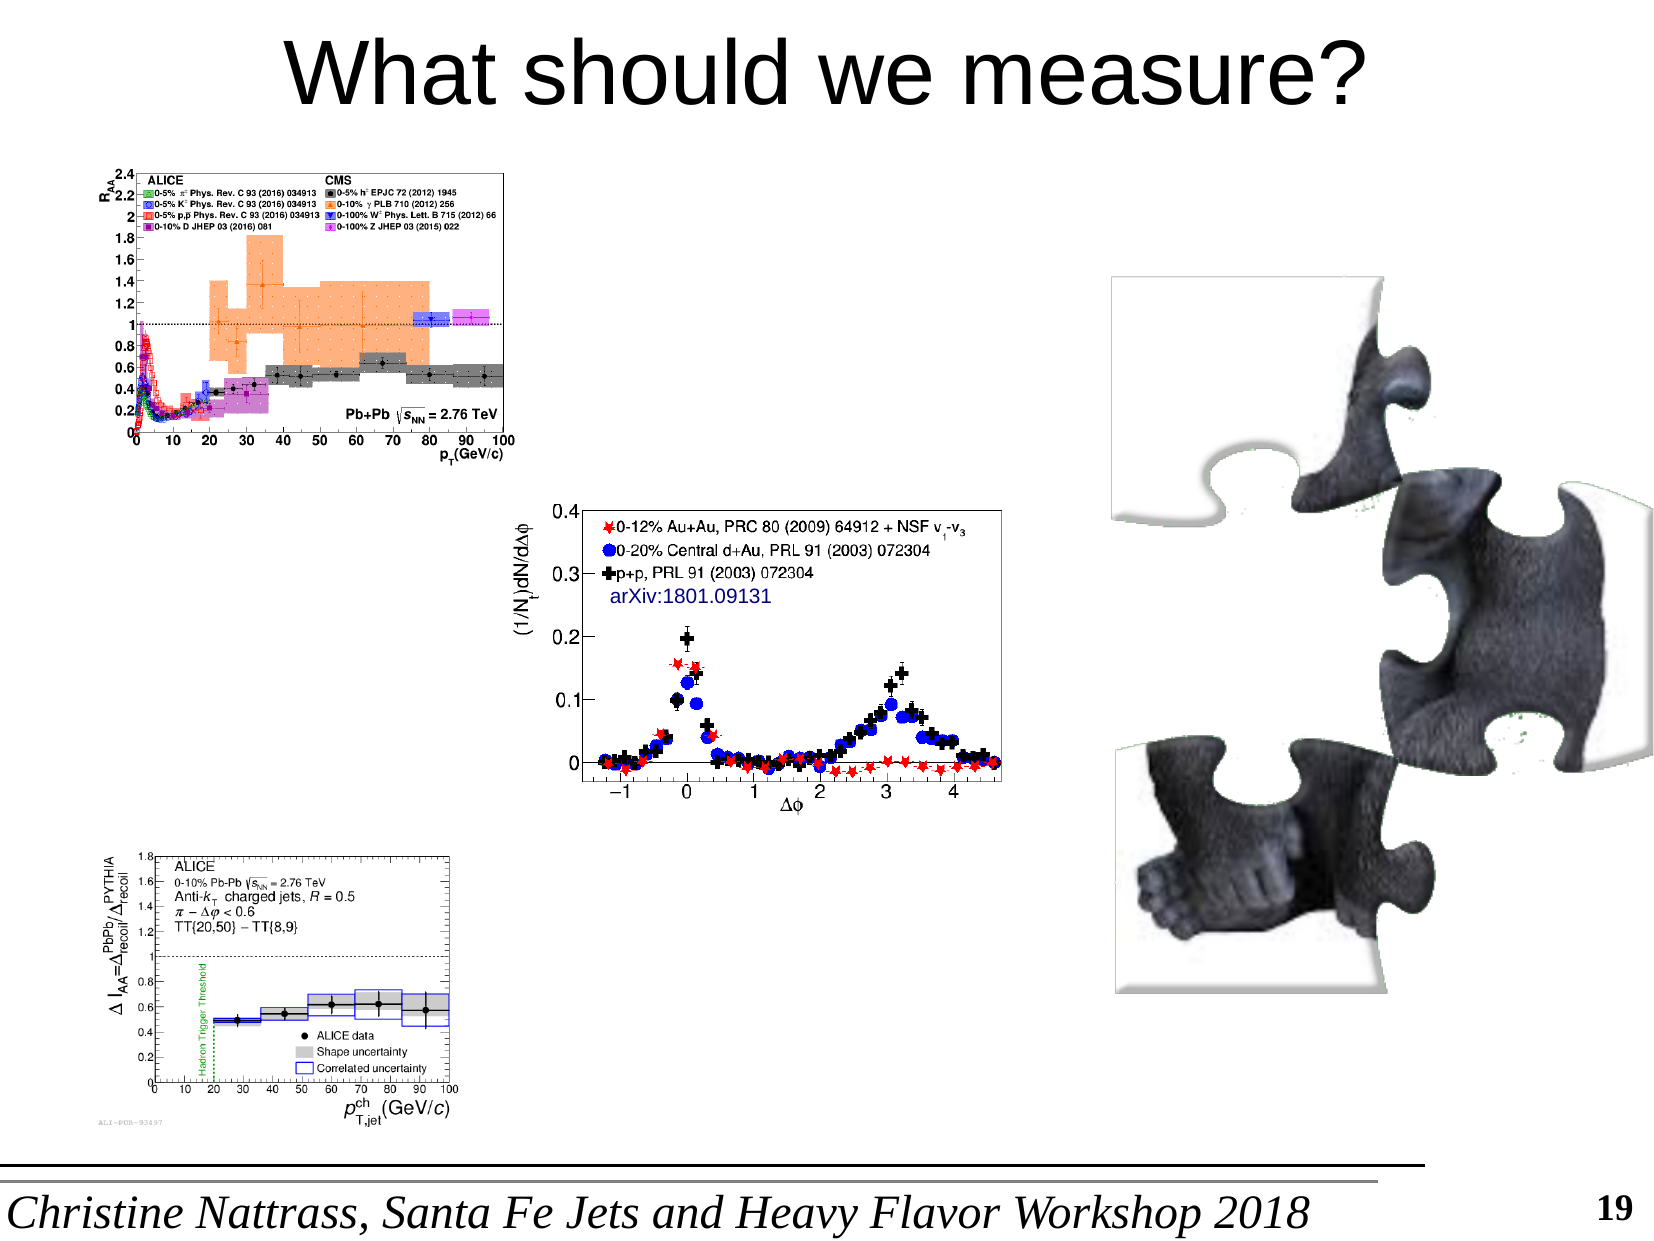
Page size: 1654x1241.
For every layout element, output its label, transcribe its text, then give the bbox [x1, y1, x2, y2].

picture [96, 826, 488, 1127]
title What should we measure? [82, 13, 1571, 132]
picture [1110, 274, 1654, 997]
picture [99, 167, 515, 468]
picture [507, 504, 1007, 818]
text_box arXiv:1801.09131 [594, 529, 787, 664]
